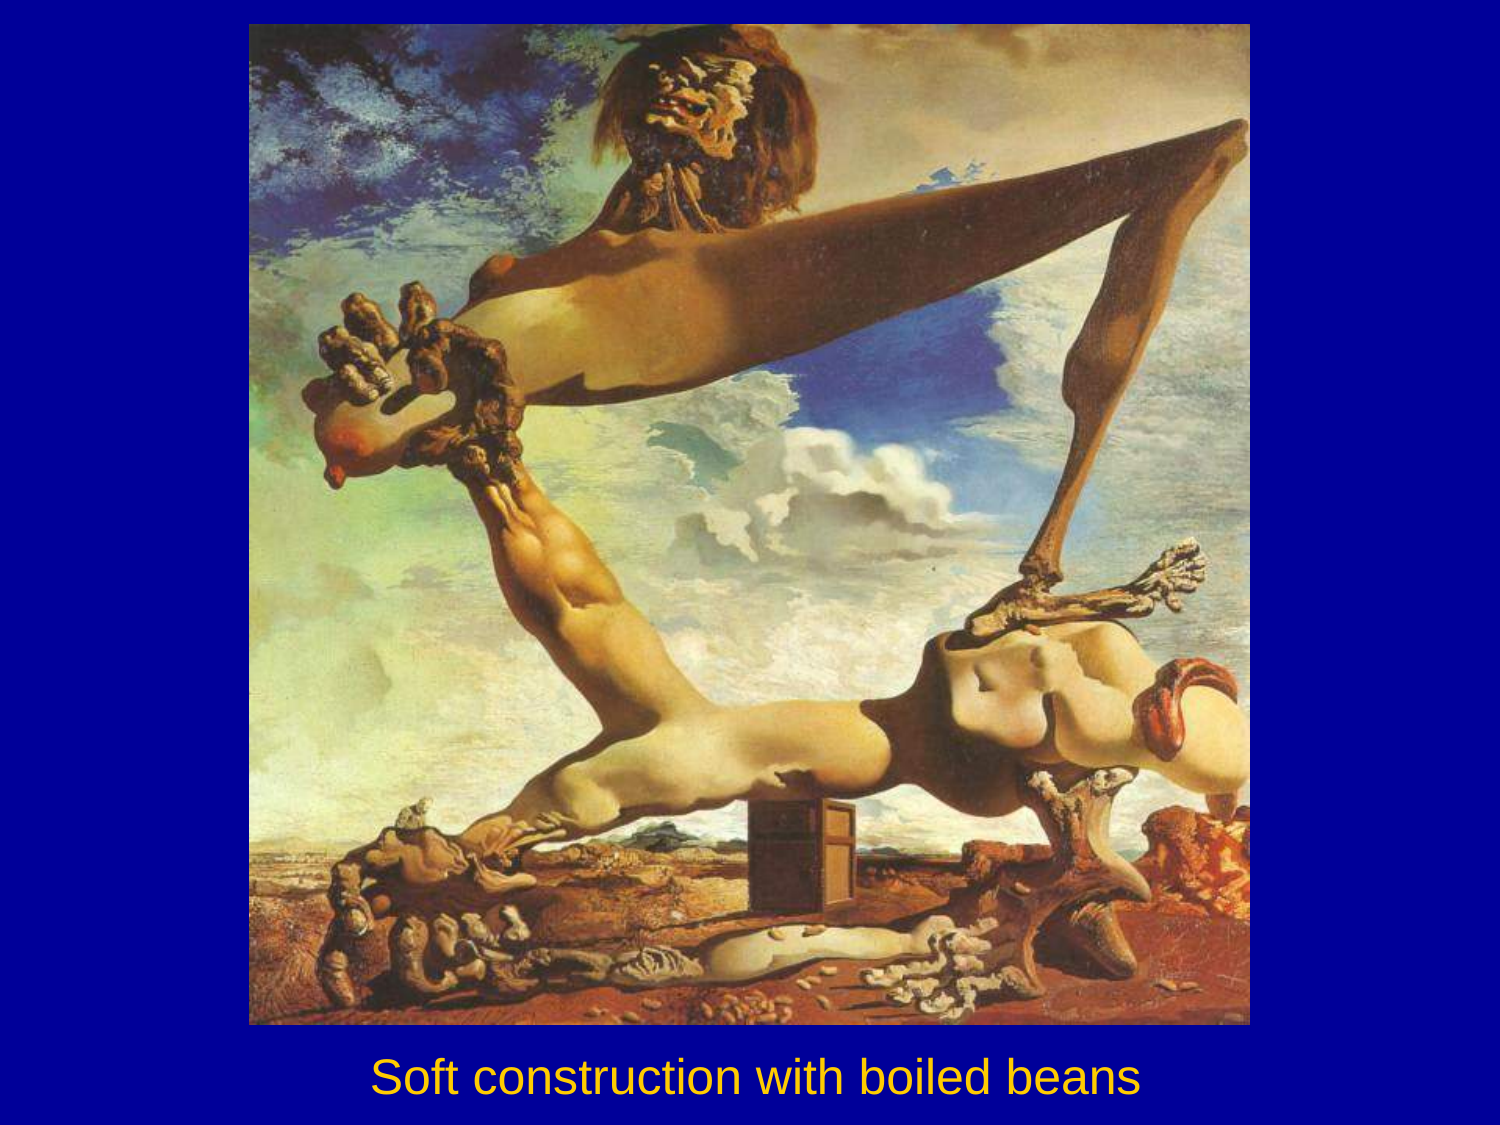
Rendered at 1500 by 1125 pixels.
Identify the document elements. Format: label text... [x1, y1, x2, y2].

text_box Soft construction with boiled beans [249, 1037, 1263, 1113]
picture [249, 24, 1250, 1025]
